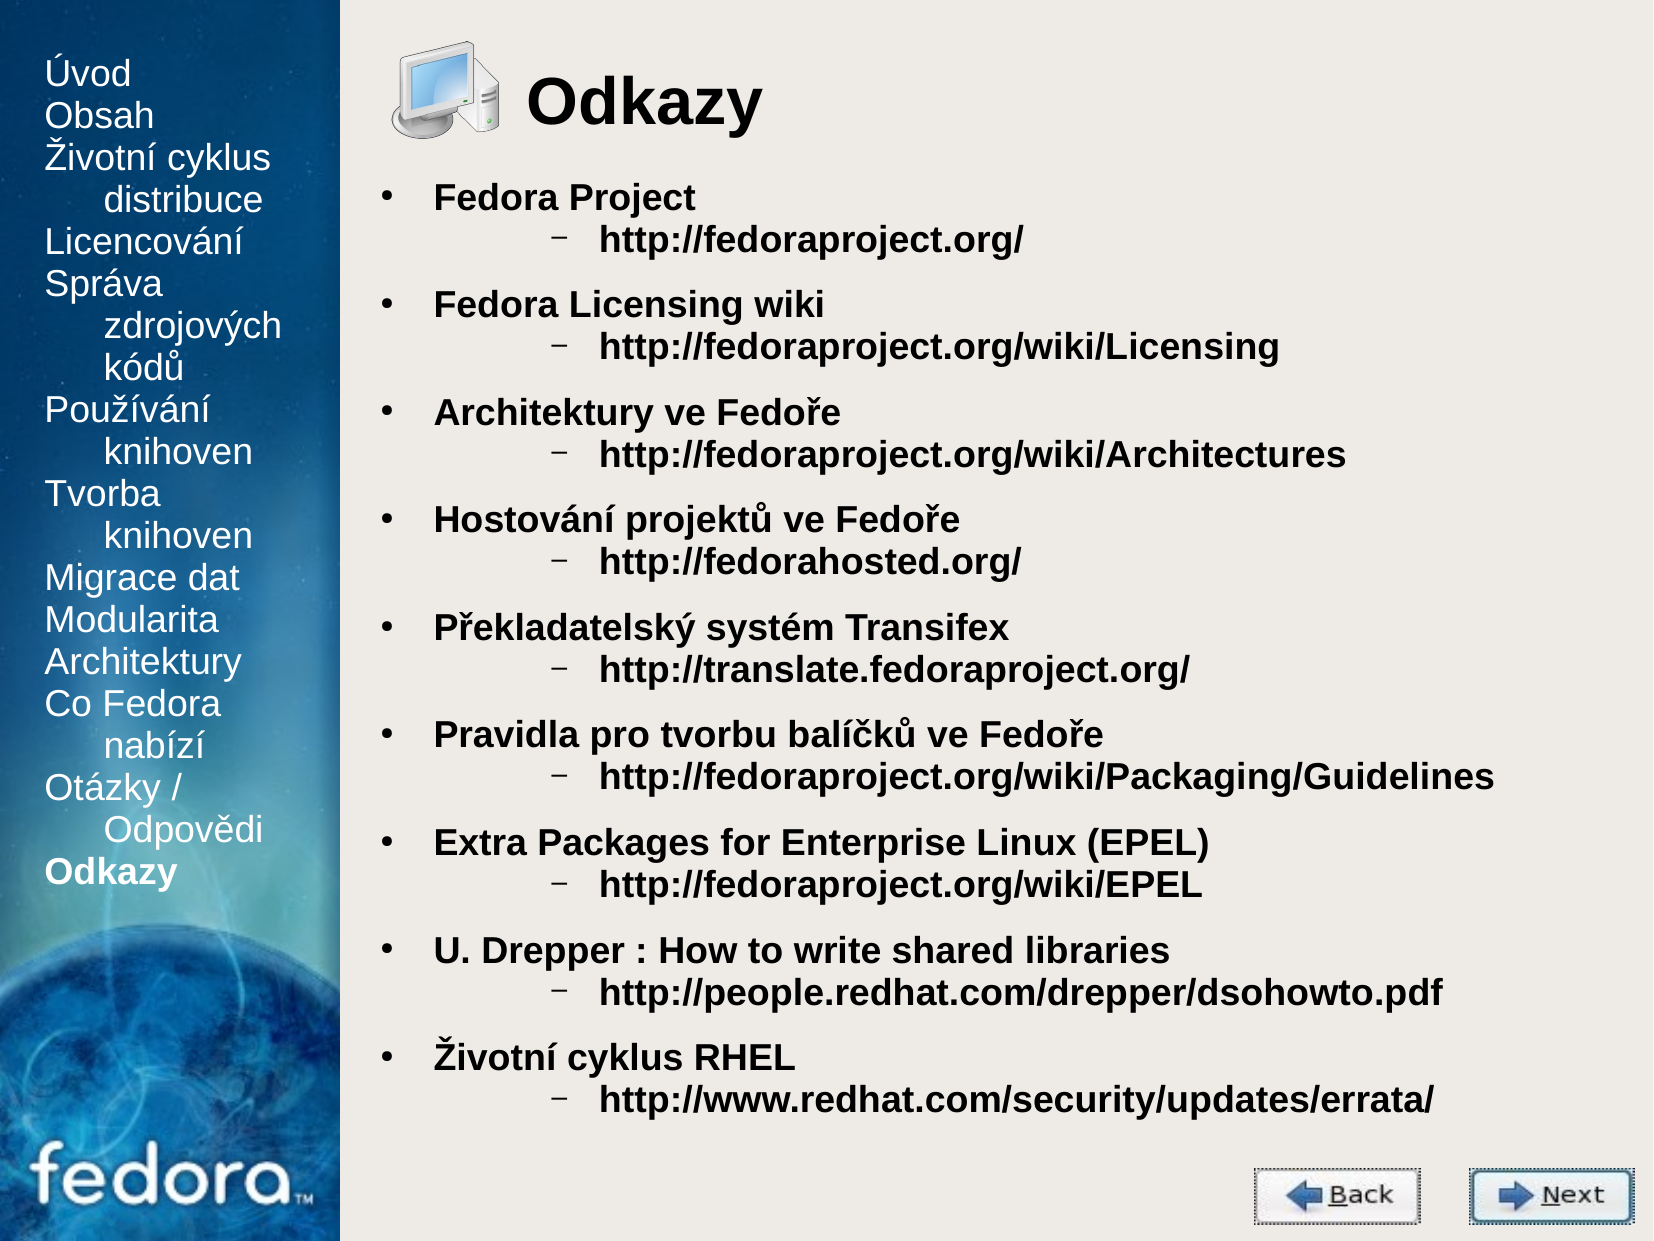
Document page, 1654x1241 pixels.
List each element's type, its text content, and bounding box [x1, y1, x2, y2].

list Fedora Project http://fedoraproject.org/ Fedora Licensing wiki http://fedoraproject.org/wiki/Licensing Architektury ve Fedoře http://fedoraproject.org/wiki/Architectures Hostování projektů ve Fedoře http://fedorahosted.org/ Překladatelský systém Transifex http://translate.fedoraproject.org/ Pravidla pro tvorbu balíčků ve Fedoře http://fedoraproject.org/wiki/Packaging/Guidelines Extra Packages for Enterprise Linux (EPEL) http://fedoraproject.org/wiki/EPEL U. Drepper : How to write shared libraries http://people.redhat.com/drepper/dsohowto.pdf Životní cyklus RHEL http://www.redhat.com/security/updates/errata/ [362, 175, 1571, 1147]
text_box Odkazy [511, 56, 1316, 147]
picture [0, 0, 1654, 1241]
text_box Úvod Obsah Životní cyklus distribuce Licencování Správa zdrojových kódů Používání knihoven Tvorba knihoven Migrace dat Modularita Architektury Co Fedora nabízí Otázky / Odpovědi Odkazy [29, 45, 327, 901]
